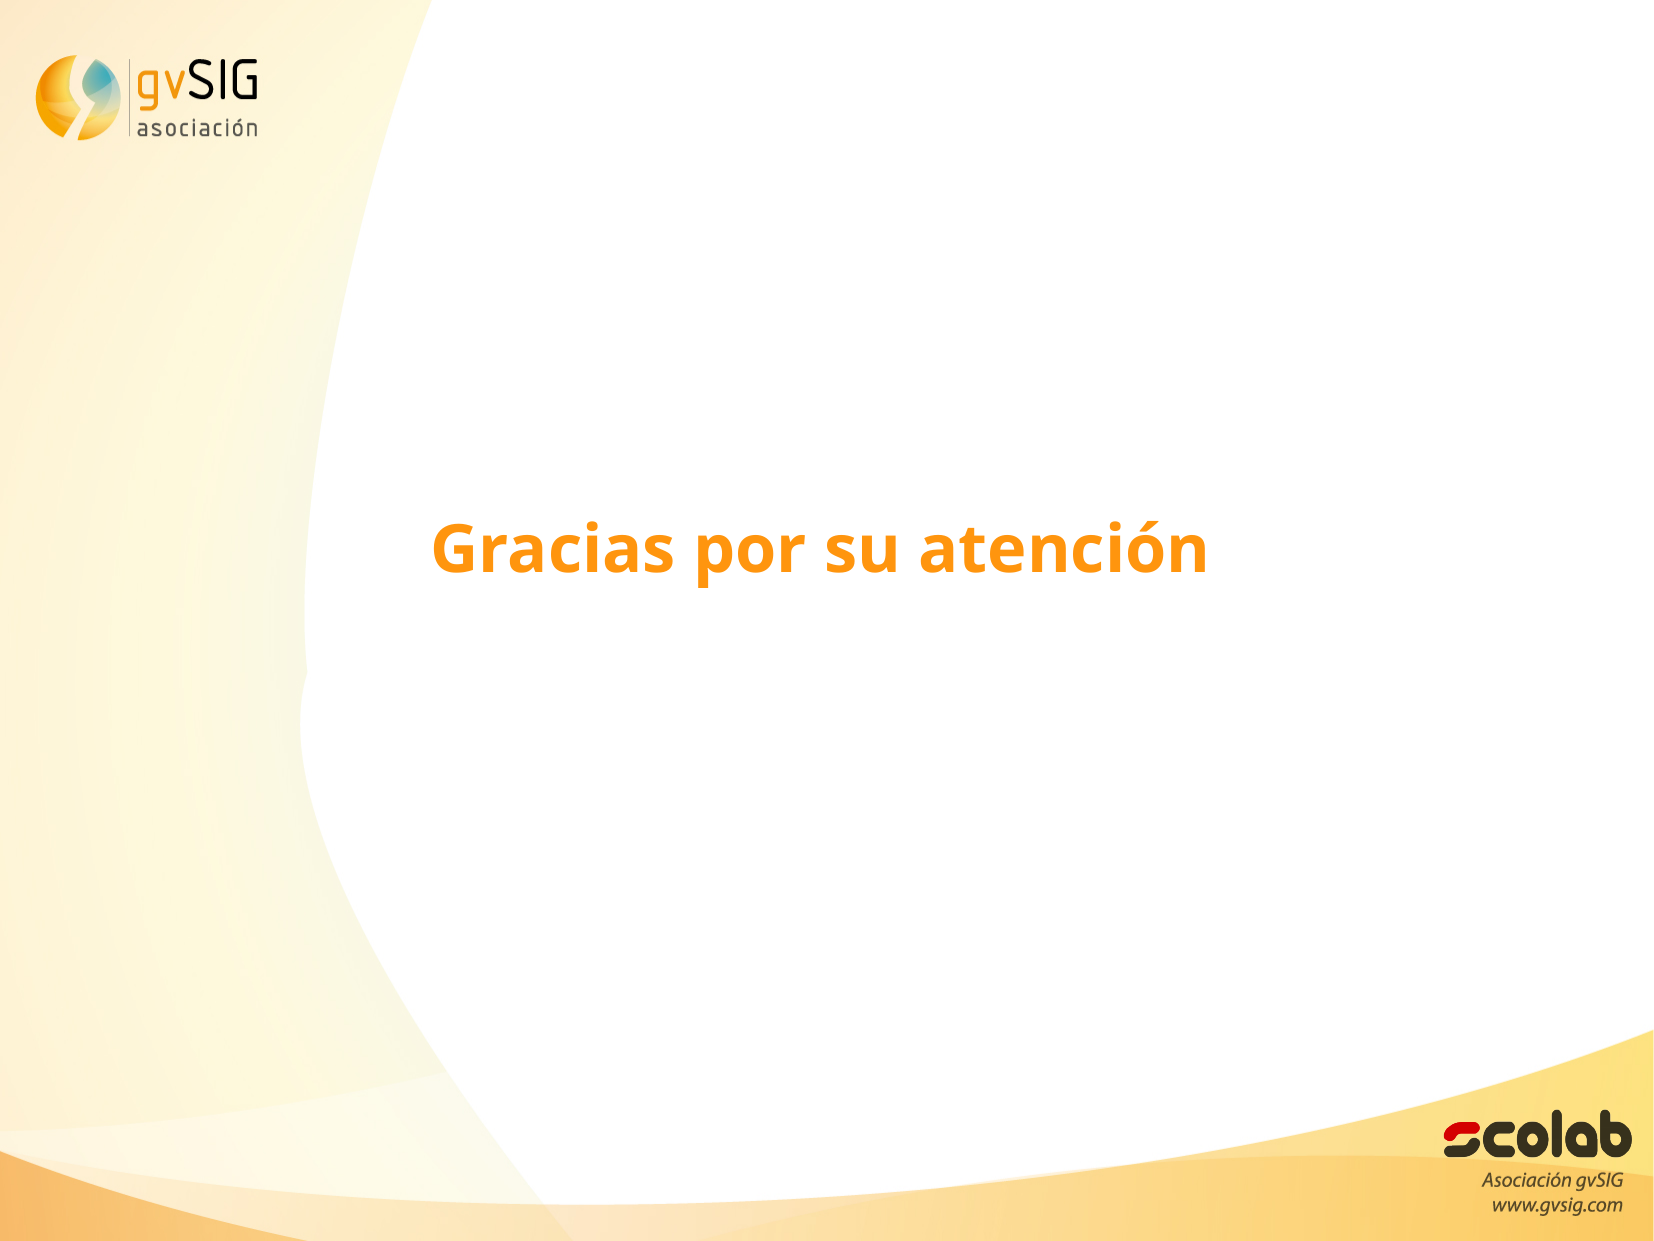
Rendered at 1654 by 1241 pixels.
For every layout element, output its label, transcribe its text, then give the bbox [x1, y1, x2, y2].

title Gracias por su atención [76, 442, 1565, 650]
picture [0, 0, 1654, 1241]
